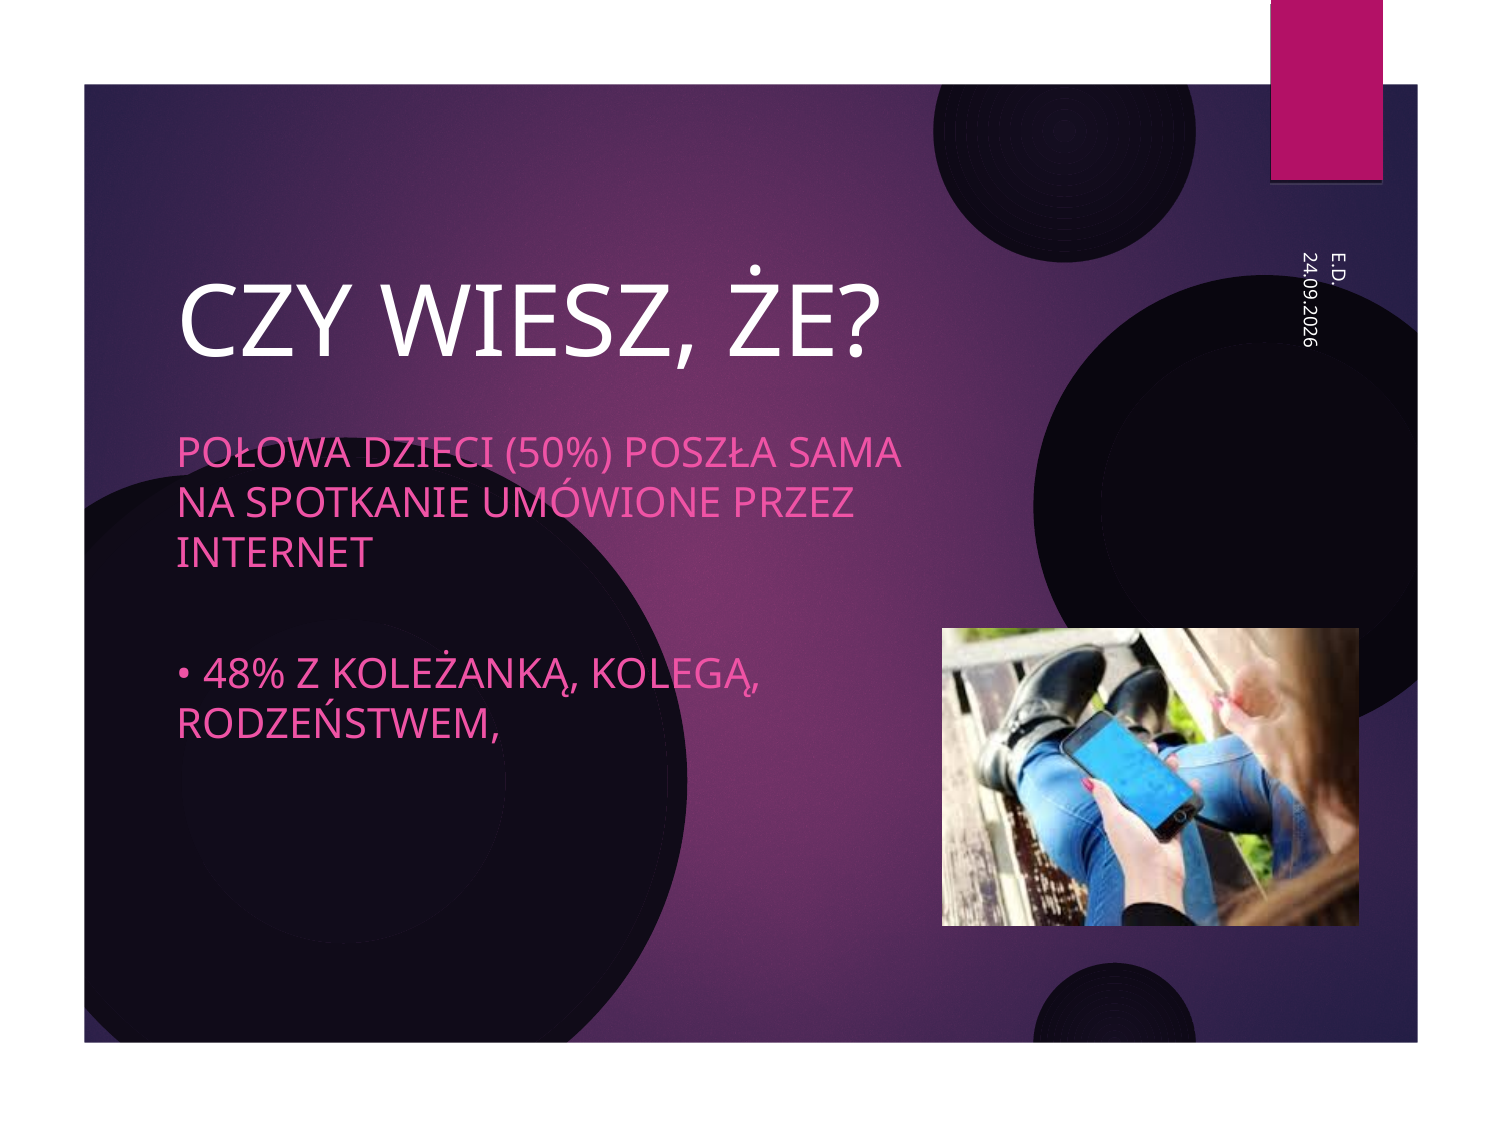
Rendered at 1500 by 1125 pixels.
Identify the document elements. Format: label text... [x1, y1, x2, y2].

title CZY WIESZ, ŻE? [161, 181, 1265, 384]
text_box E.D. [1320, 237, 1359, 628]
text_box 2021/2/4 [1292, 237, 1320, 401]
subtitle Połowa dzieci (50%) poszła sama na spotkanie umówione przez Internet • 48% z koleżanką, kolegą, rodzeństwem, [161, 418, 998, 839]
picture [942, 628, 1359, 926]
